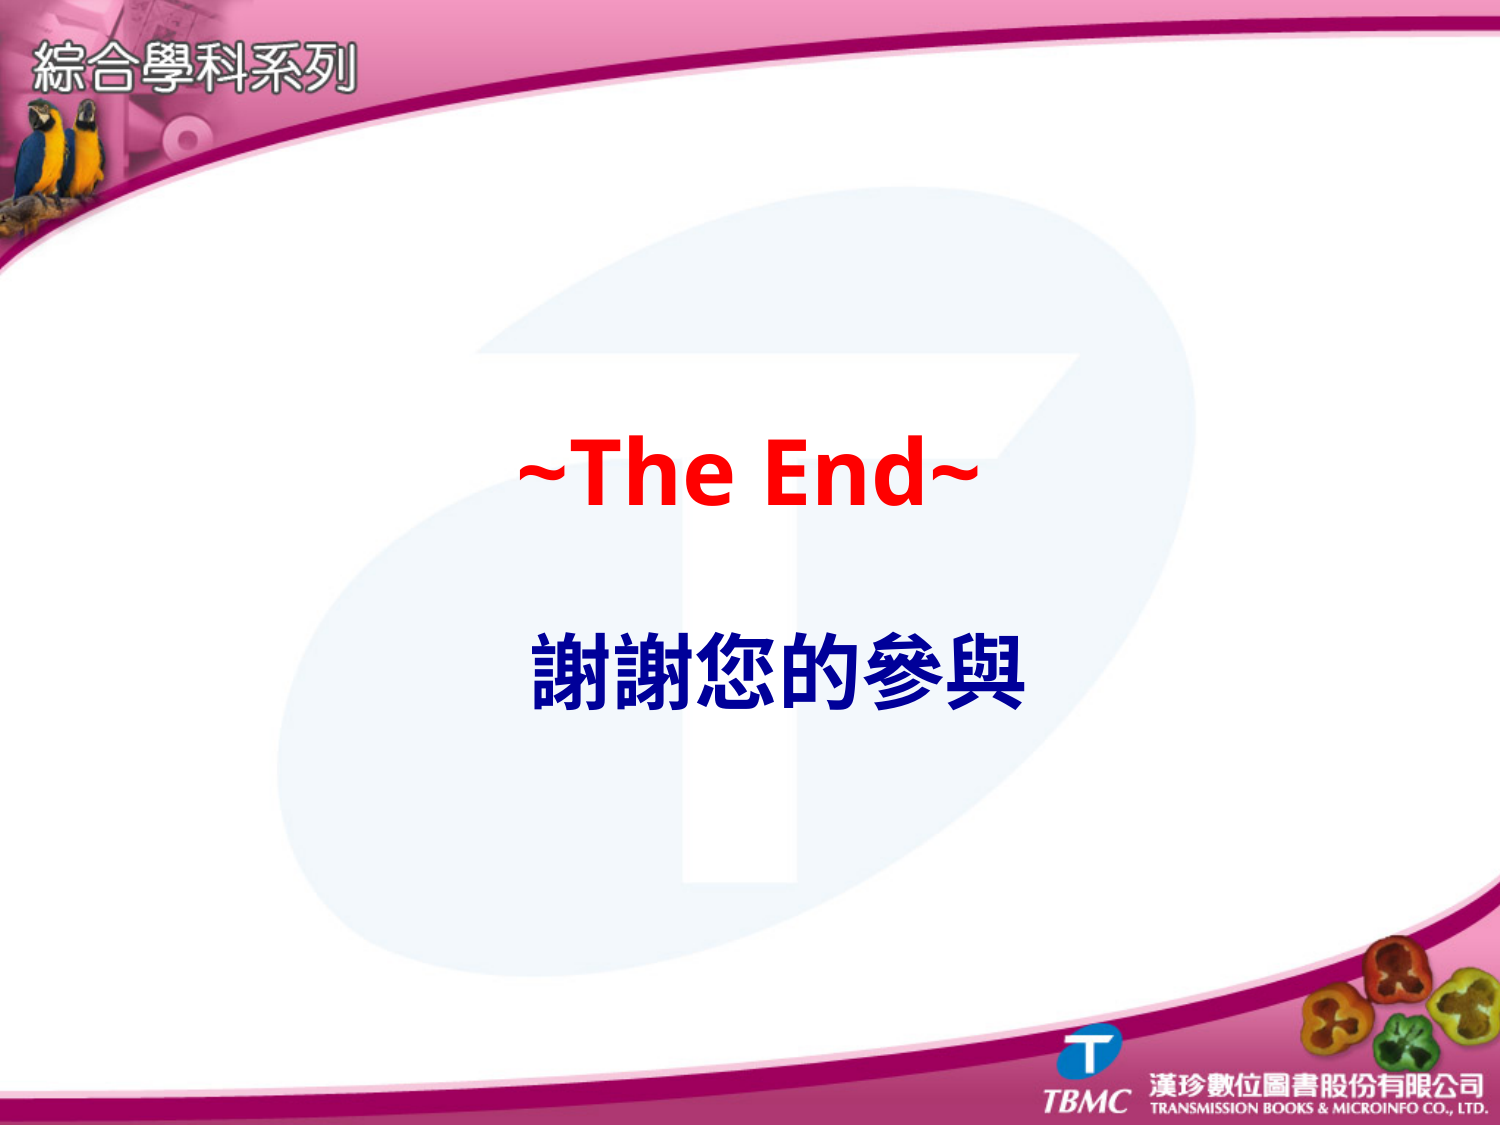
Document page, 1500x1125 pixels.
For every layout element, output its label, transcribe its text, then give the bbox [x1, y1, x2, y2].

list 謝謝您的參與 [112, 612, 1388, 751]
title ~The End~ [112, 375, 1388, 563]
